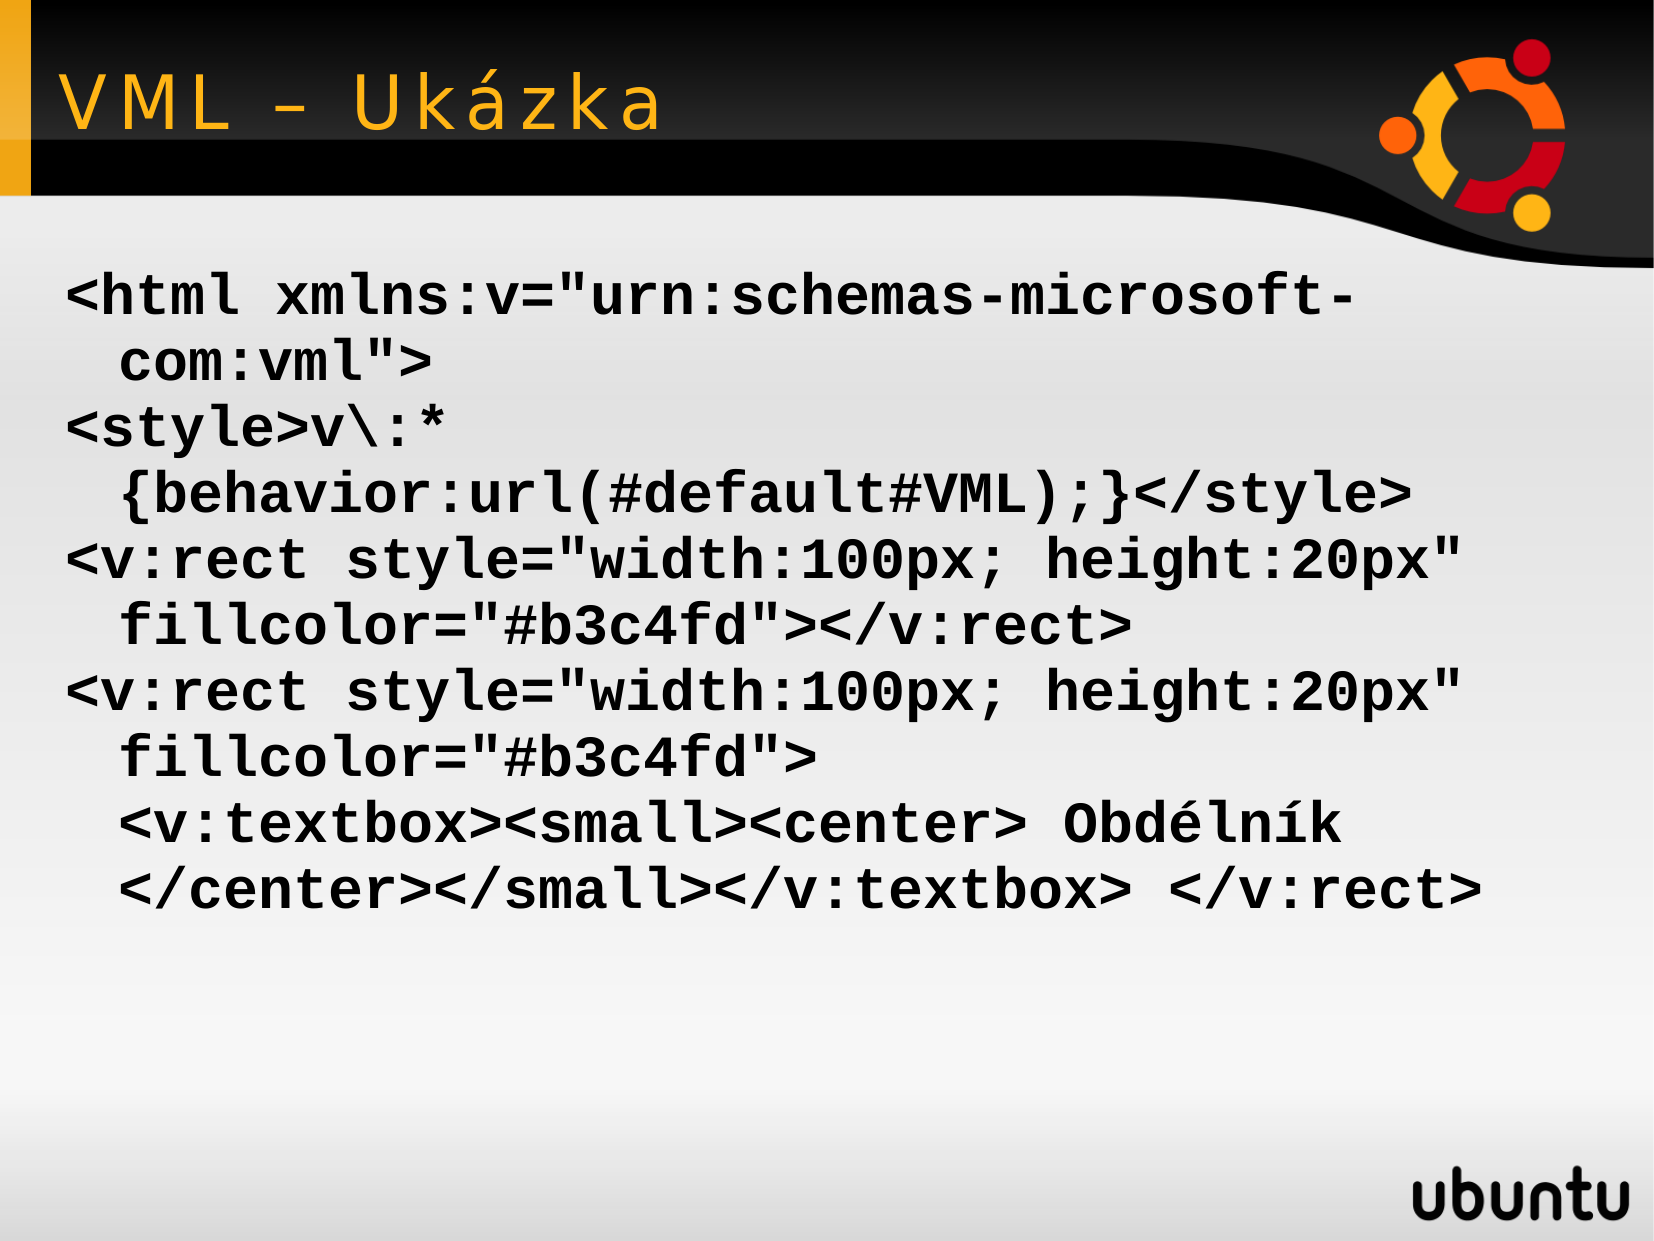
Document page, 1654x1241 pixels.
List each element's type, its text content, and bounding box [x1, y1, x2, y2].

picture [0, 0, 1654, 1241]
list <html xmlns:v="urn:schemas-microsoft-com:vml"> <style>v\:* {behavior:url(#default#VML);}</style> <v:rect style="width:100px; height:20px" fillcolor="#b3c4fd"></v:rect> <v:rect style="width:100px; height:20px" fillcolor="#b3c4fd"> <v:textbox><small><center> Obdélník </center></small></v:textbox> </v:rect> [47, 265, 1536, 1125]
title VML – Ukázka [59, 29, 1270, 178]
